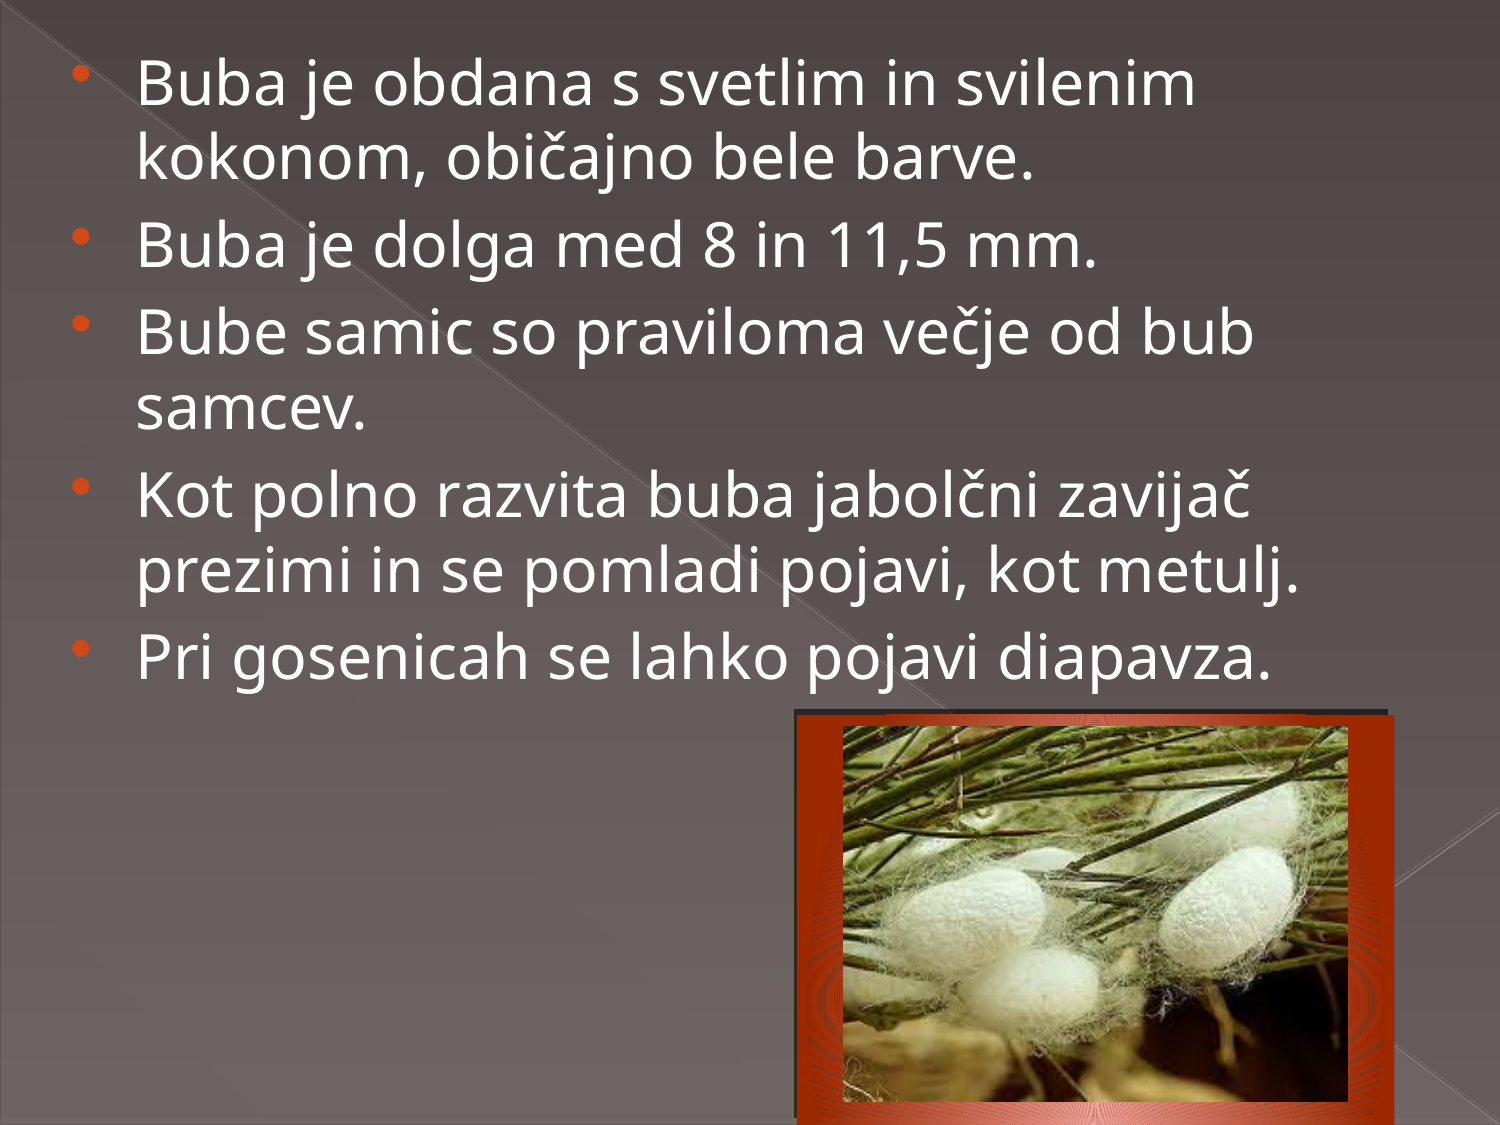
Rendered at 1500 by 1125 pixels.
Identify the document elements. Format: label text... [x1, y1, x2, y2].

picture [843, 726, 1348, 1102]
text_box [796, 714, 1395, 1125]
list Buba je obdana s svetlim in svilenim kokonom, običajno bele barve. Buba je dolga med 8 in 11,5 mm. Bube samic so praviloma večje od bub samcev. Kot polno razvita buba jabolčni zavijač prezimi in se pomladi pojavi, kot metulj. Pri gosenicah se lahko pojavi diapavza. [46, 35, 1500, 1102]
